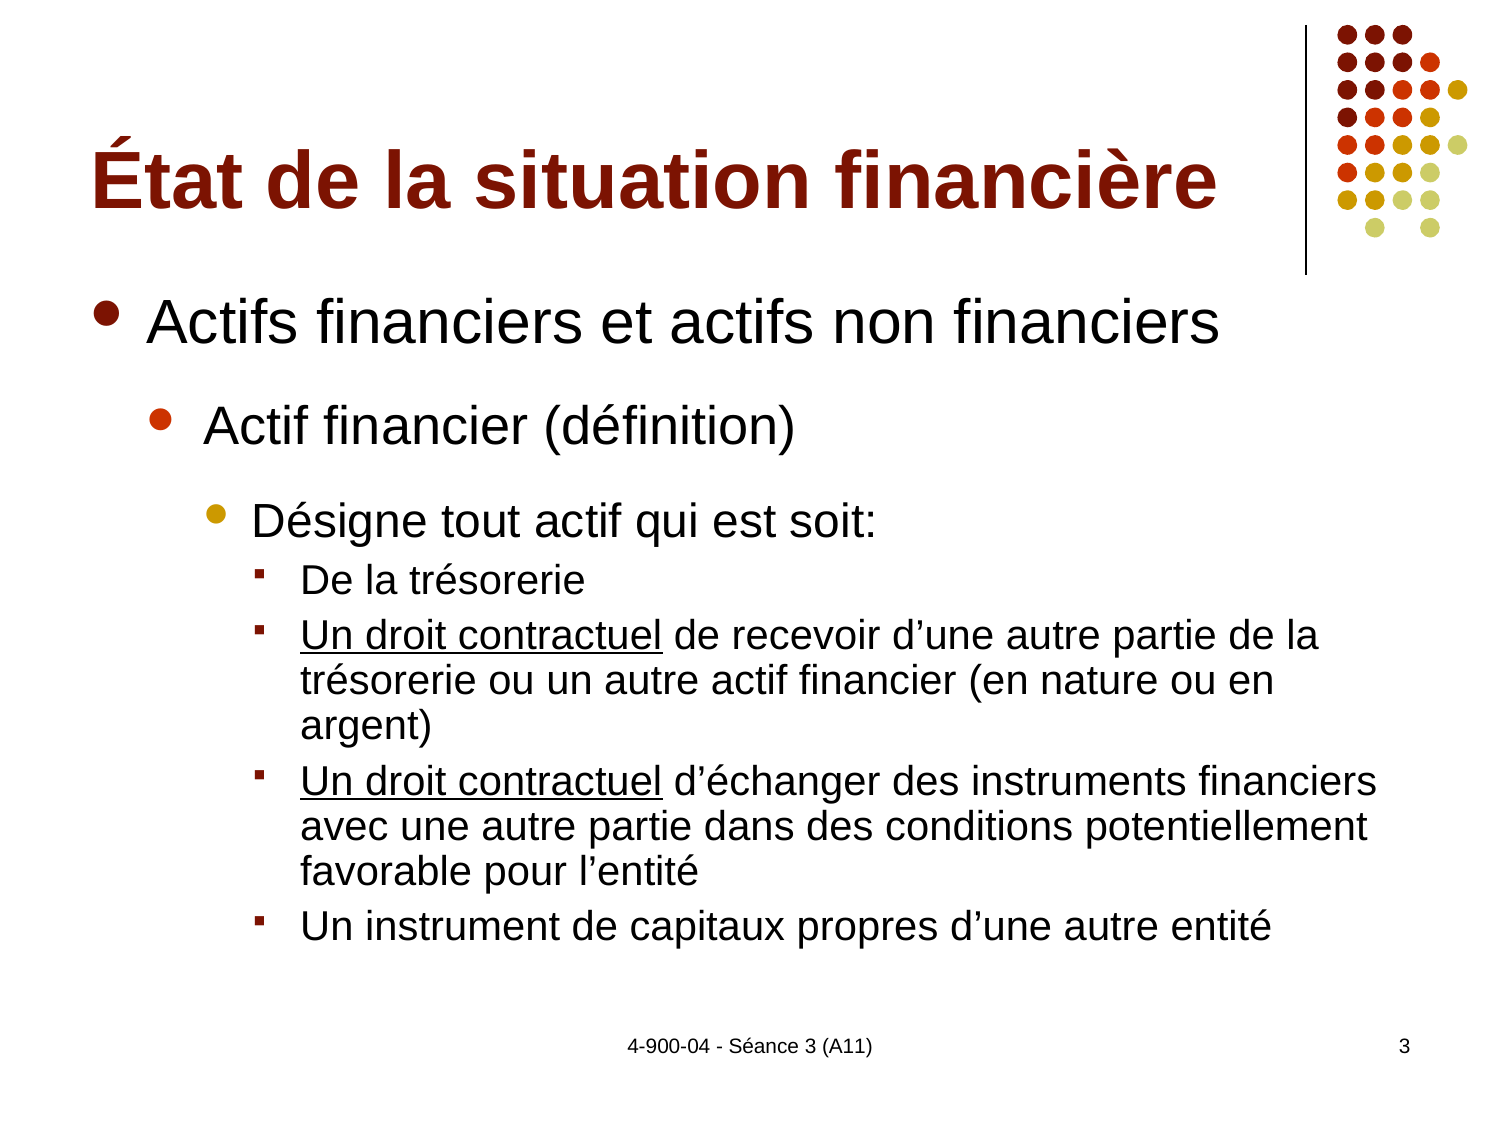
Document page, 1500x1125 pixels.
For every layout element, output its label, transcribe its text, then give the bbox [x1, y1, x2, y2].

title État de la situation financière [74, 20, 1313, 233]
list Actifs financiers et actifs non financiers Actif financier (définition) Désigne tout actif qui est soit: De la trésorerie Un droit contractuel de recevoir d’une autre partie de la trésorerie ou un autre actif financier (en nature ou en argent) Un droit contractuel d’échanger des instruments financiers avec une autre partie dans des conditions potentiellement favorable pour l’entité Un instrument de capitaux propres d’une autre entité [75, 282, 1426, 1006]
text_box <numéro> [1074, 1025, 1426, 1101]
text_box 4-900-04 - Séance 3 (A11) [512, 1025, 988, 1101]
